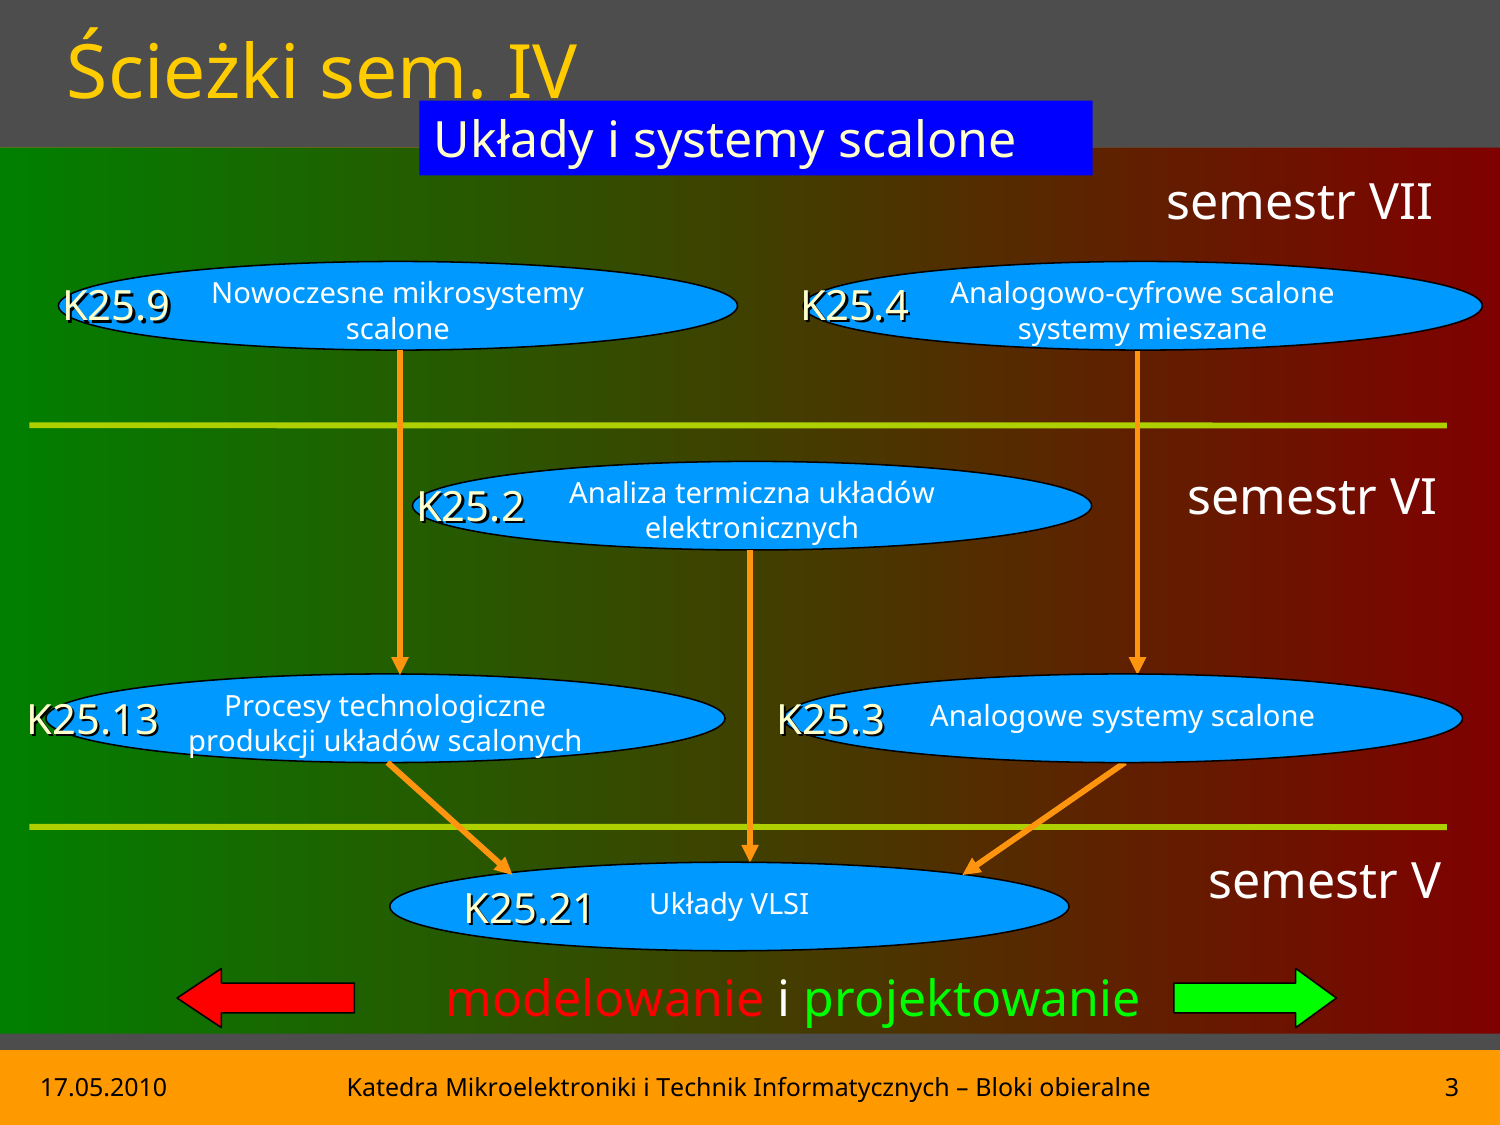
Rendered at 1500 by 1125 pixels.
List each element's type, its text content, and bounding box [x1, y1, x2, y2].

text_box K25.4 [785, 271, 993, 337]
text_box modelowanie i projektowanie [430, 958, 1085, 1034]
title Ścieżki sem. IV [52, 12, 1469, 127]
text_box Nowoczesne mikrosystemy scalone [156, 261, 738, 351]
text_box Układy i systemy scalone [419, 100, 1093, 176]
text_box Układy VLSI [498, 862, 1070, 951]
text_box semestr VI [1172, 456, 1477, 532]
text_box Analogowe systemy scalone [885, 673, 1463, 763]
text_box Układy VLSI [389, 881, 448, 932]
text_box Analogowo-cyfrowe scalone systemy mieszane [901, 261, 1483, 351]
text_box semestr VII [1151, 161, 1477, 237]
text_box K25.13 [11, 685, 219, 751]
text_box K25.2 [401, 472, 609, 538]
text_box K25.21 [448, 874, 656, 939]
text_box K25.3 [761, 685, 969, 750]
text_box Analiza termiczna układów elektronicznych [519, 461, 1092, 550]
text_box [0, 147, 1500, 1034]
text_box semestr V [1193, 840, 1477, 916]
text_box Procesy technologiczne produkcji układów scalonych [160, 673, 726, 763]
text_box K25.9 [47, 271, 254, 337]
